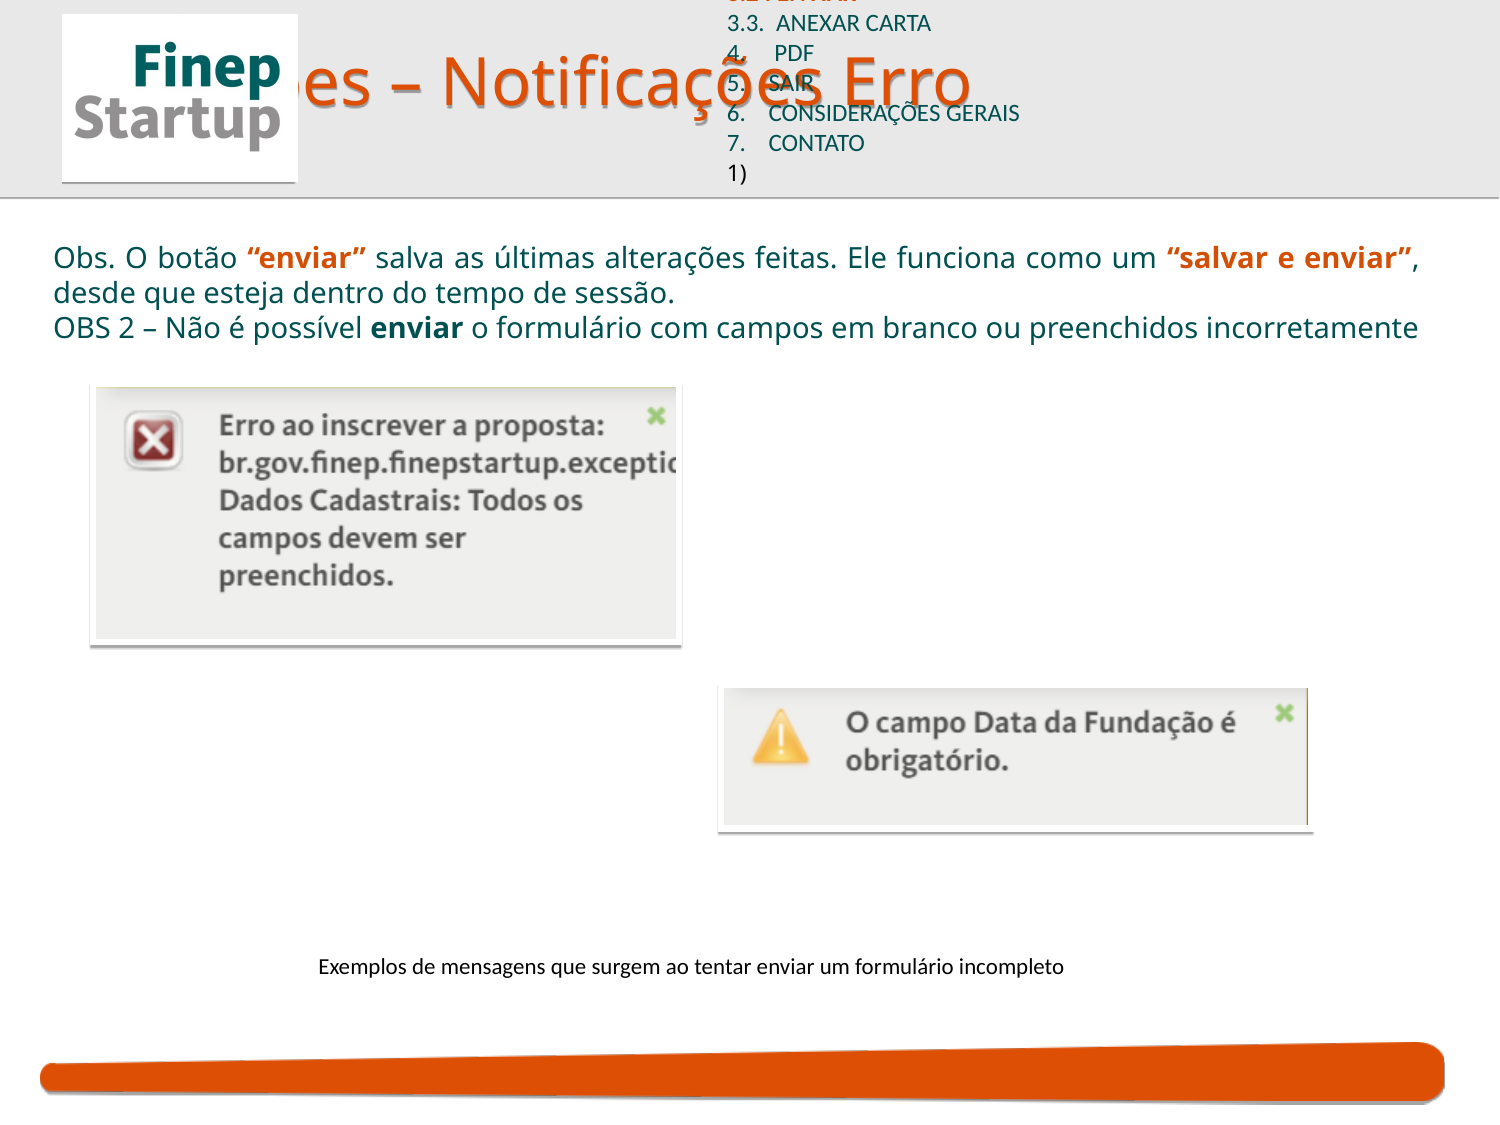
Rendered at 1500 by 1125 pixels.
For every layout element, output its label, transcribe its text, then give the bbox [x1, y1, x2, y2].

text_box Obs. O botão “enviar” salva as últimas alterações feitas. Ele funciona como um “salvar e enviar”, desde que esteja dentro do tempo de sessão. OBS 2 – Não é possível enviar o formulário com campos em branco ou preenchidos incorretamente [38, 232, 1437, 352]
picture [96, 387, 676, 640]
text_box 1. 1º ACESSO 2. CADASTRO 3. BOTÕES DO FORMULÁRIO 3.1. SALVAR 3.2 . ENVIAR 3.3. ANEXAR CARTA 4. PDF 5. SAIR 6. CONSIDERAÇÕES GERAIS 7. CONTATO [712, 0, 1480, 195]
picture [723, 687, 1309, 826]
text_box Exemplos de mensagens que surgem ao tentar enviar um formulário incompleto [274, 944, 1110, 986]
picture [62, 14, 298, 182]
